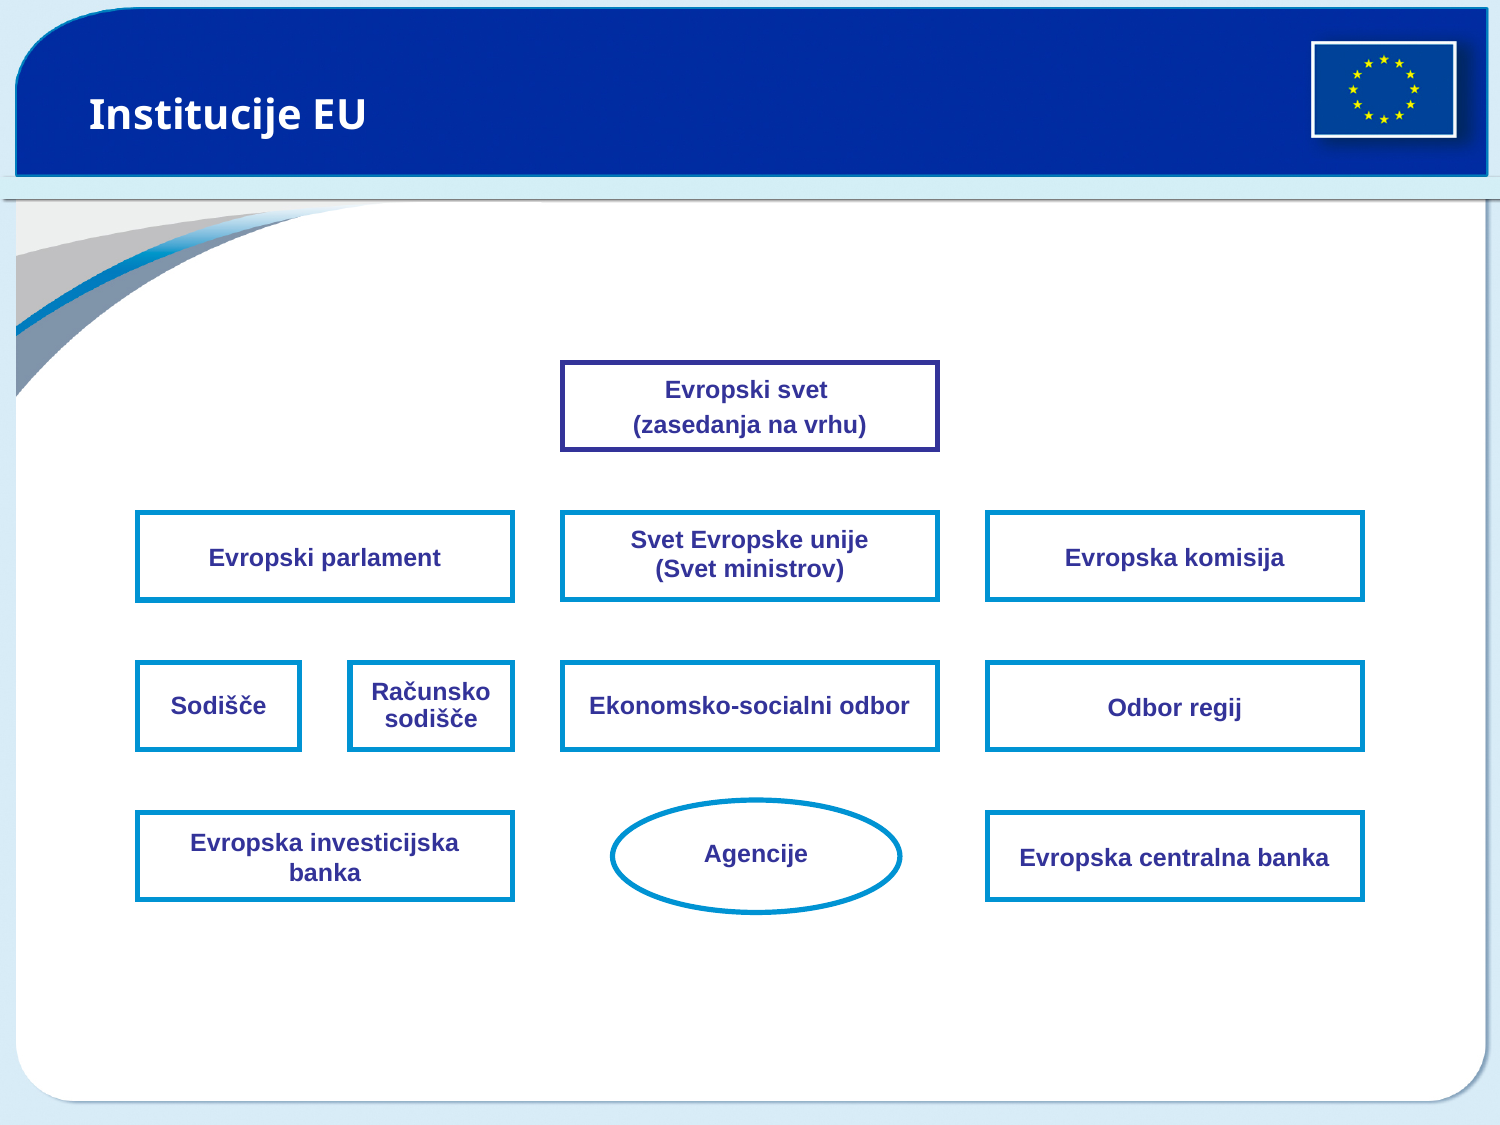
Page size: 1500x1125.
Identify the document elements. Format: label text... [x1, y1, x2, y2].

picture [0, 0, 1500, 1125]
text_box Evropska komisija [987, 512, 1363, 600]
subtitle Evropski parlament [137, 512, 513, 600]
text_box Sodišče [137, 662, 300, 750]
text_box Evropski svet (zasedanja na vrhu) [562, 362, 938, 450]
text_box Ekonomsko-socialni odbor [562, 662, 938, 750]
text_box Računsko sodišče [349, 662, 513, 750]
text_box Odbor regij [987, 662, 1363, 750]
text_box Svet Evropske unije (Svet ministrov) [562, 512, 938, 600]
text_box Evropska investicijska banka [137, 812, 513, 900]
text_box Agencije [587, 821, 925, 884]
text_box Institucije EU [75, 19, 1294, 207]
text_box Evropska centralna banka [987, 812, 1363, 900]
